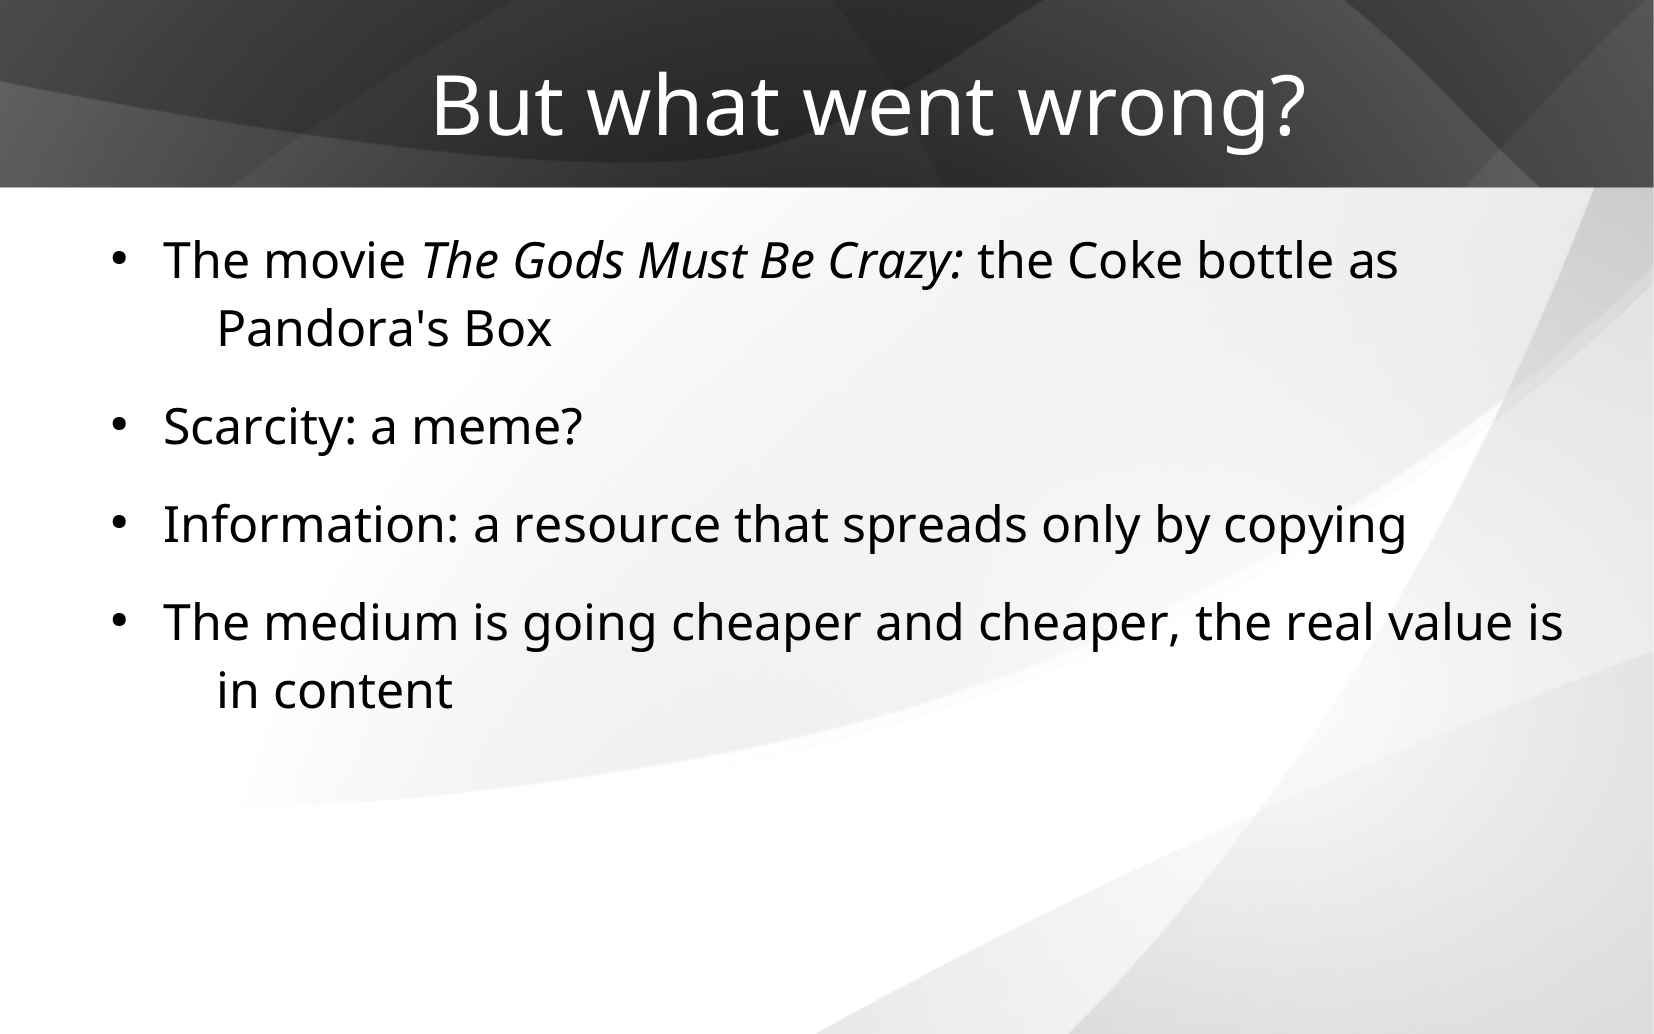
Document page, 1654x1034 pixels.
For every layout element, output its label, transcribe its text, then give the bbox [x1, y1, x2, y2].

picture [0, 0, 1654, 1034]
list The movie The Gods Must Be Crazy: the Coke bottle as Pandora's Box Scarcity: a meme? Information: a resource that spreads only by copying The medium is going cheaper and cheaper, the real value is in content [75, 225, 1613, 1013]
title But what went wrong? [124, 0, 1613, 208]
